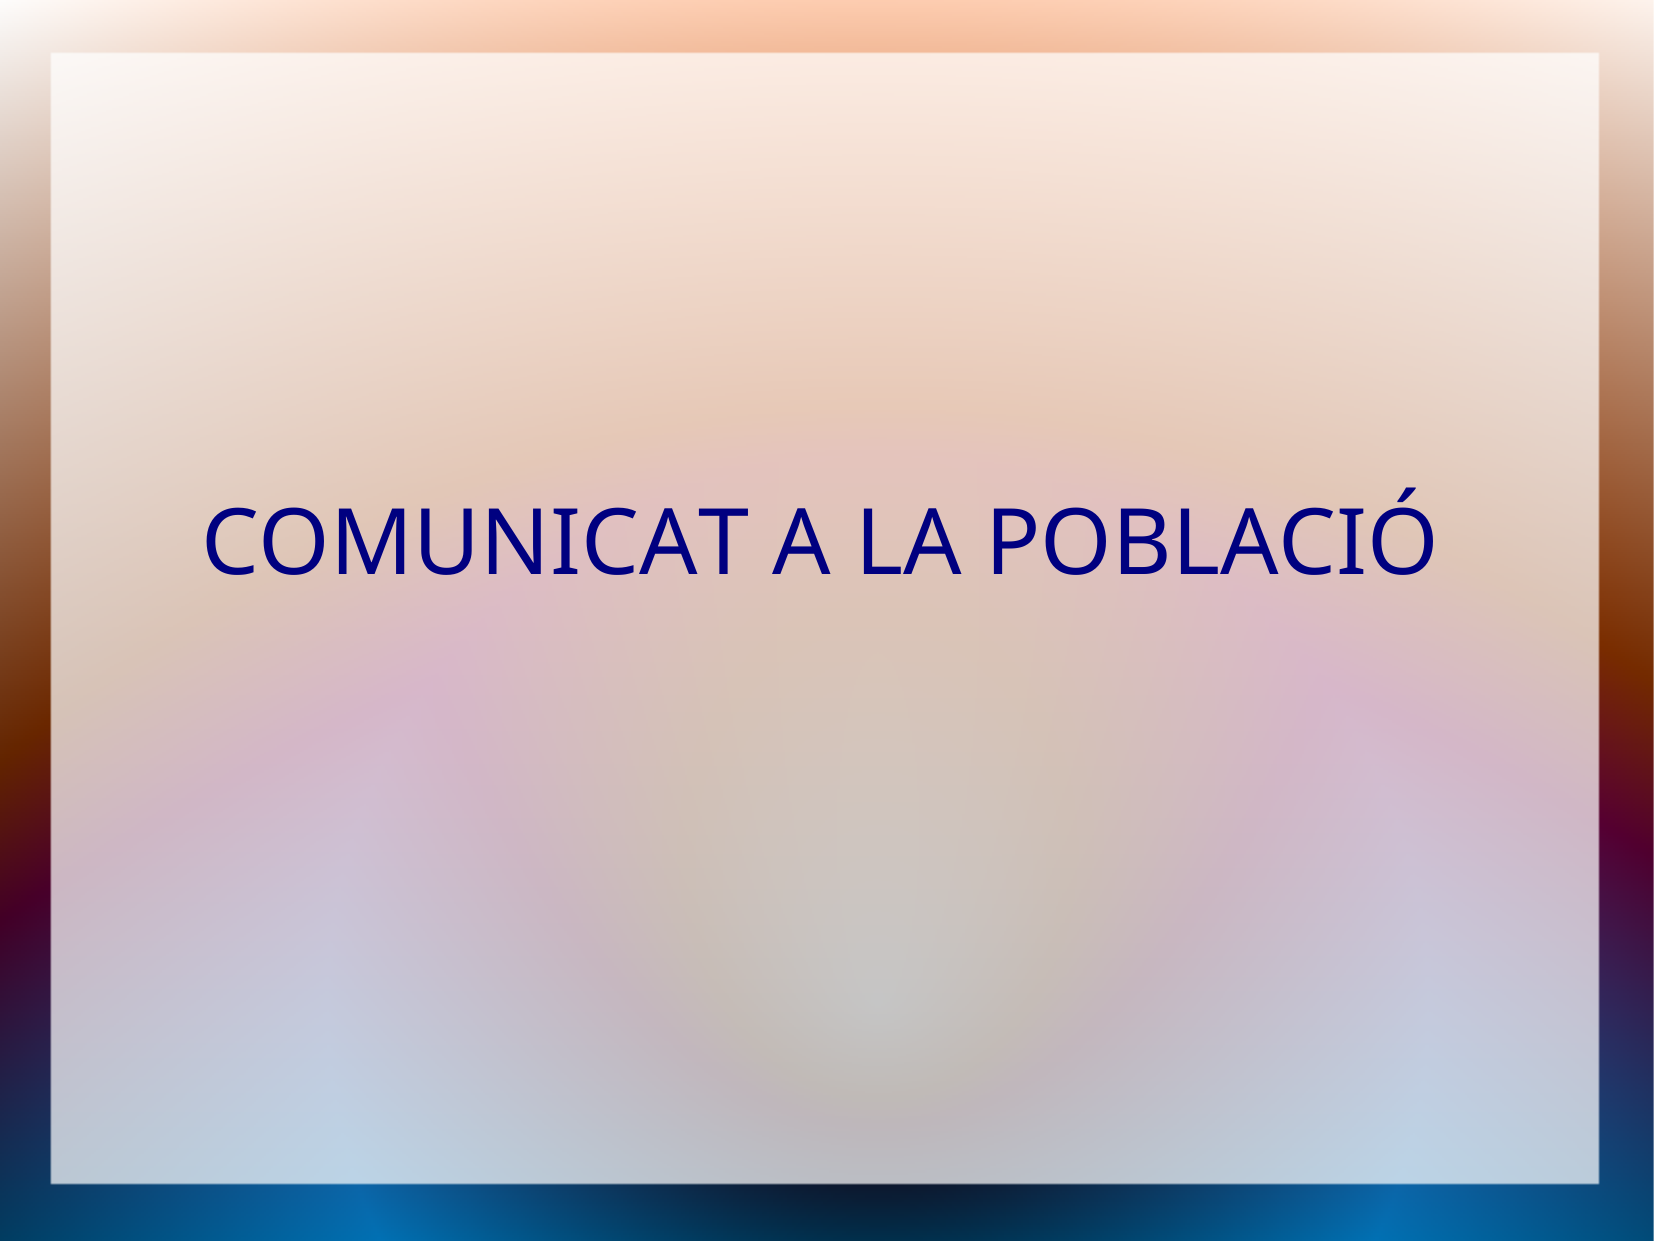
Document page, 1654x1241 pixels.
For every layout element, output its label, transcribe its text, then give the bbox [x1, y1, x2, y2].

picture [0, 0, 1654, 1241]
title COMUNICAT A LA POBLACIÓ [76, 442, 1565, 636]
